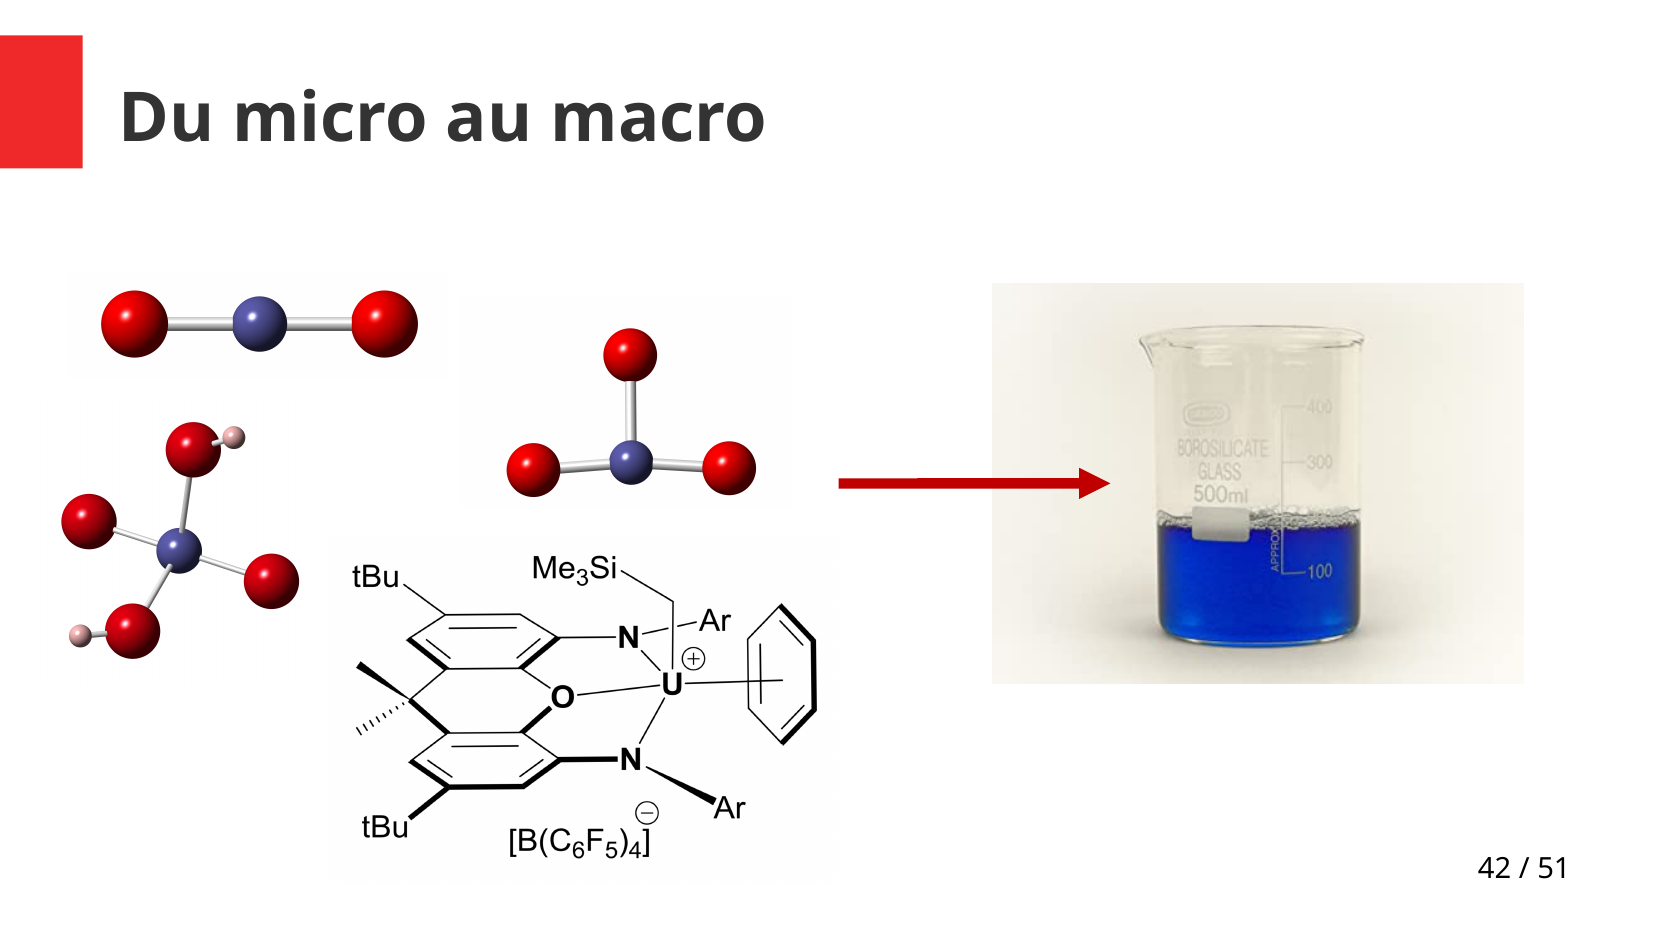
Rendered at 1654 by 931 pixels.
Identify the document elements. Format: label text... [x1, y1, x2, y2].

picture [992, 283, 1524, 684]
picture [67, 272, 449, 378]
title Du micro au macro [118, 37, 1571, 193]
picture [460, 295, 792, 508]
picture [23, 395, 839, 886]
